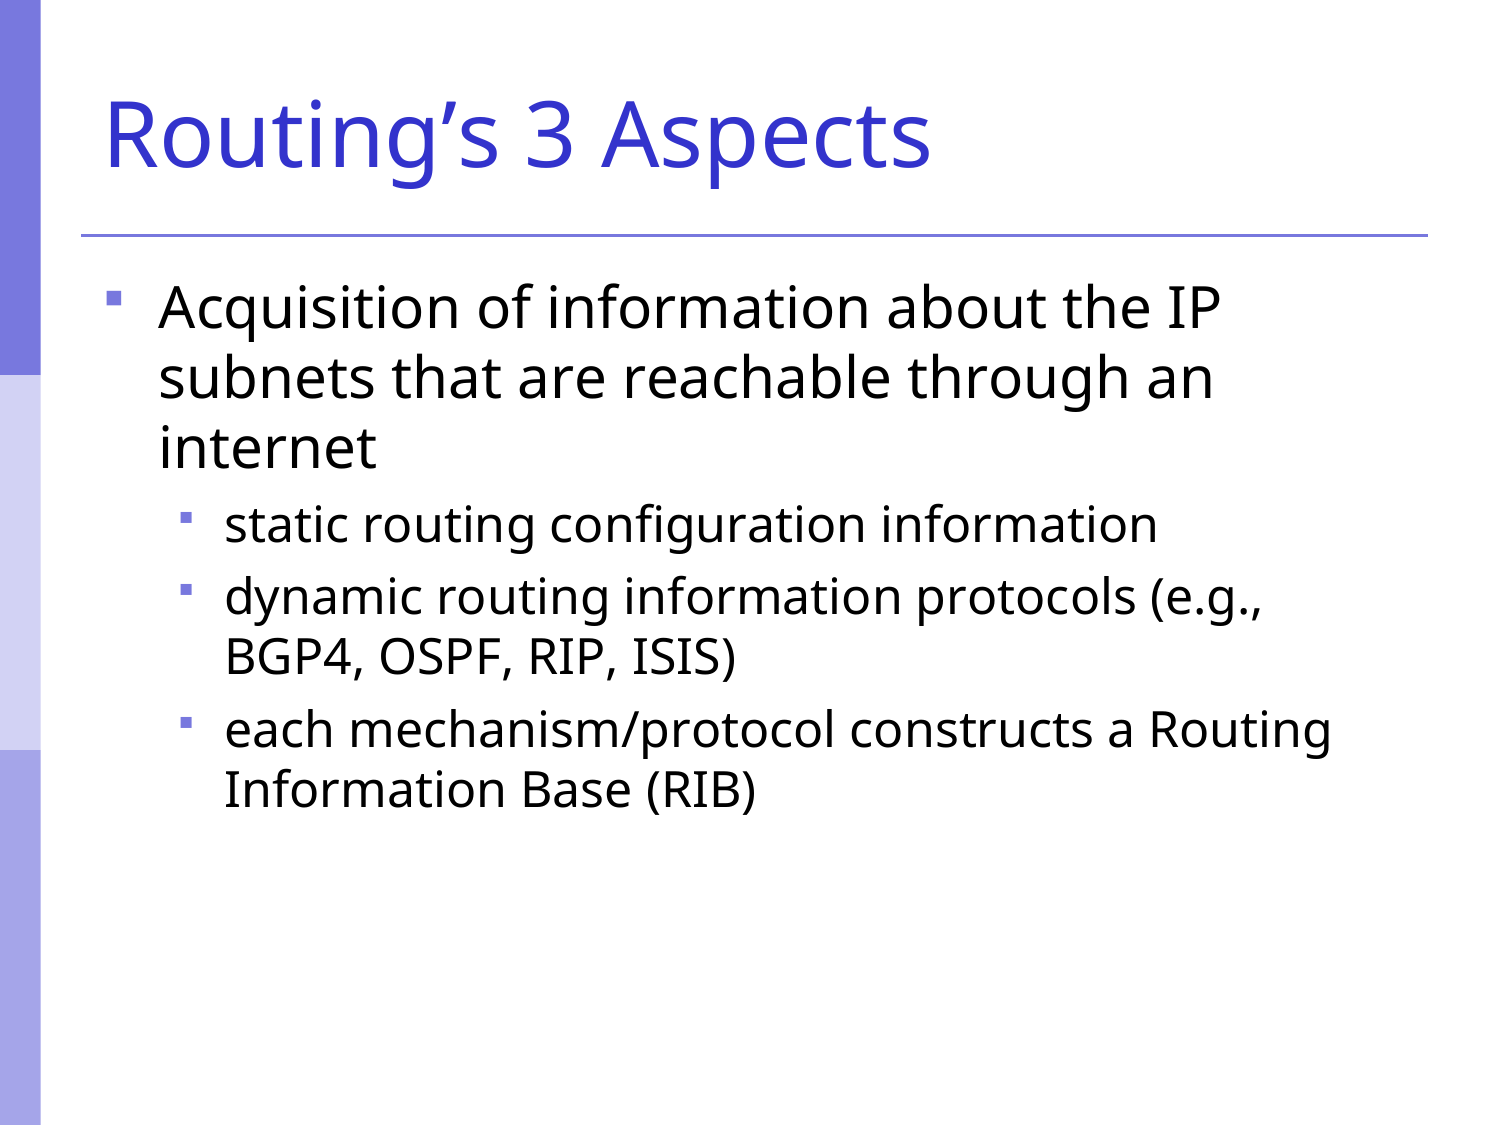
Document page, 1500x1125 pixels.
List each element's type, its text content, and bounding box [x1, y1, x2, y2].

list Acquisition of information about the IP subnets that are reachable through an internet static routing configuration information dynamic routing information protocols (e.g., BGP4, OSPF, RIP, ISIS) each mechanism/protocol constructs a Routing Information Base (RIB) [87, 262, 1363, 1026]
title Routing’s 3 Aspects [87, 37, 1363, 225]
